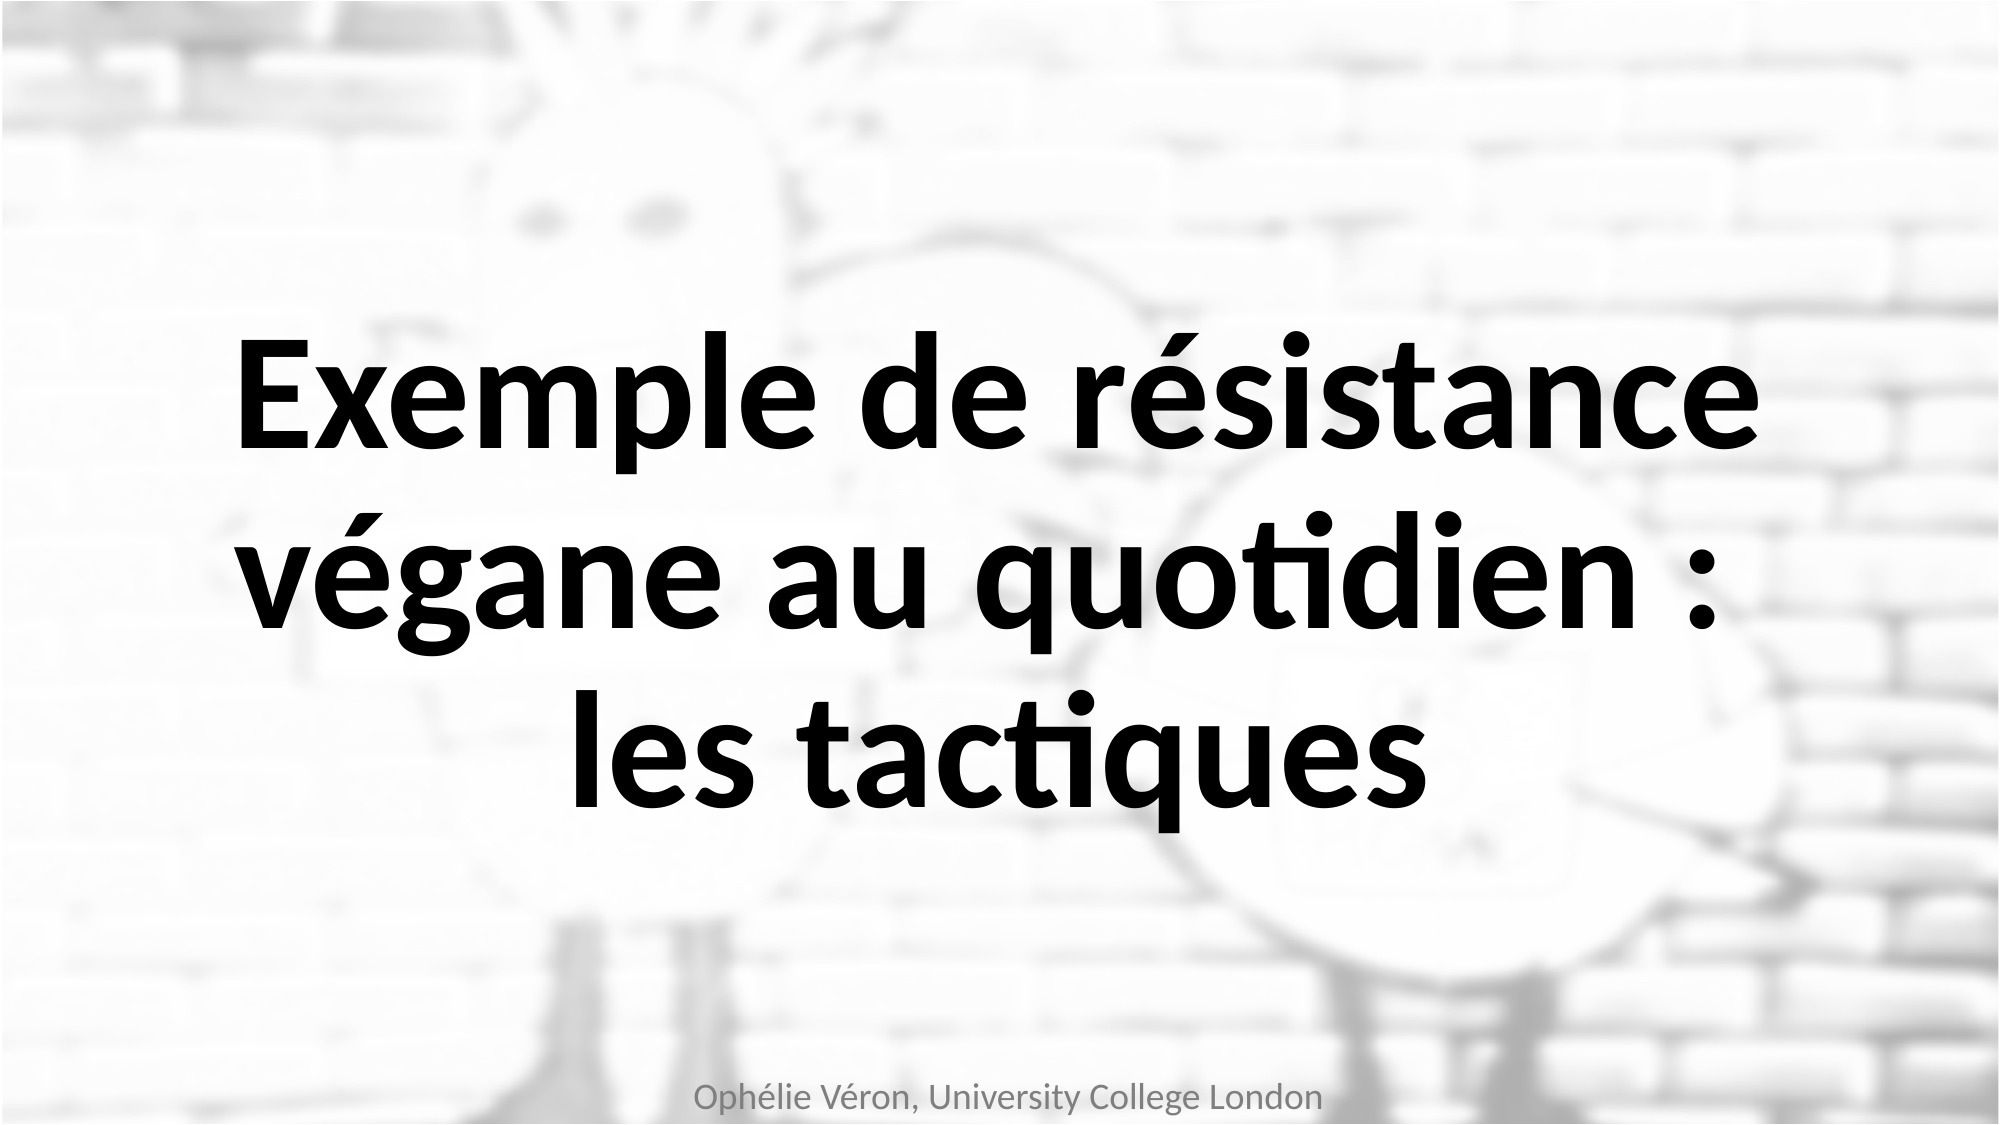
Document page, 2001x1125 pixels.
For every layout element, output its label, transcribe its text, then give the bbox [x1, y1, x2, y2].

text_box Ophélie Véron, University College London [678, 1064, 1348, 1125]
title Exemple de résistance végane au quotidien : les tactiques [36, 59, 1962, 1089]
picture [2, 1, 1999, 1124]
